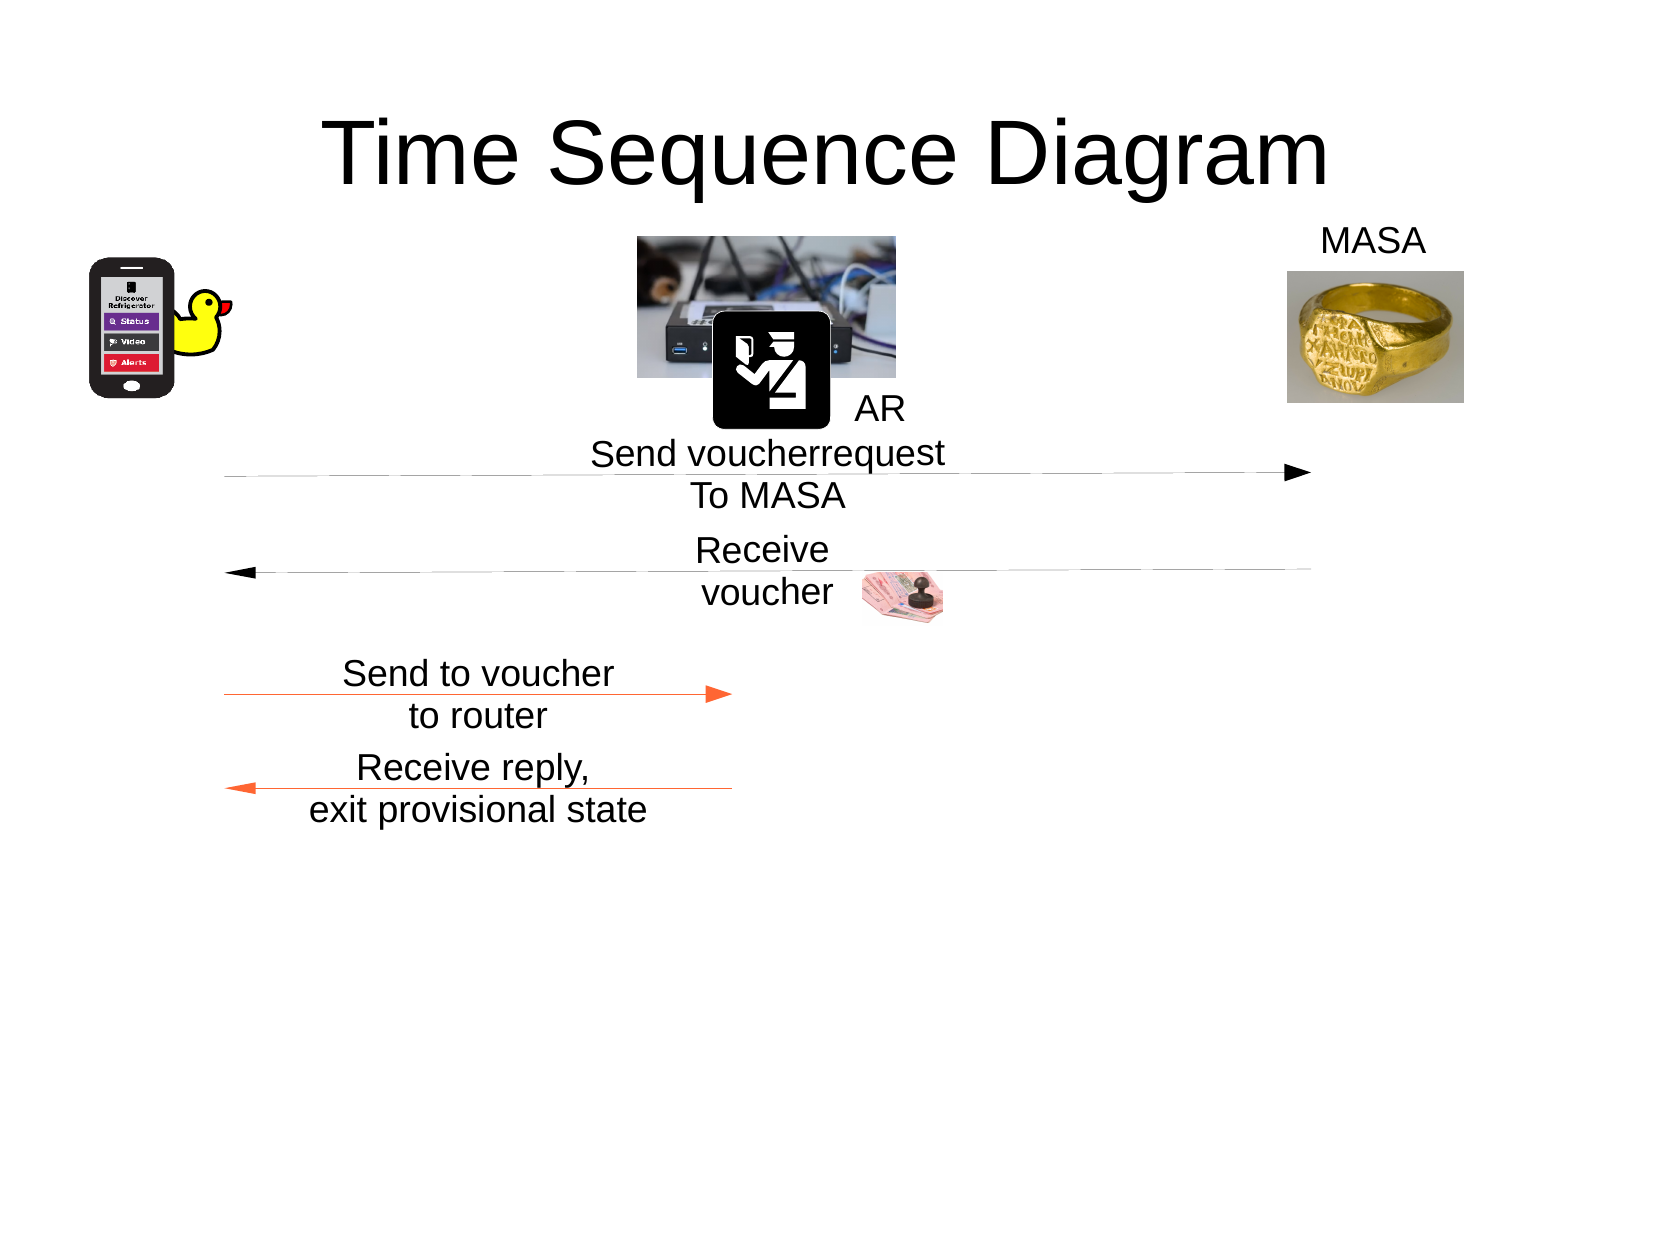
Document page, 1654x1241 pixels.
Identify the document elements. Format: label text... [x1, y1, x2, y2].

picture [85, 253, 237, 402]
picture [862, 572, 943, 626]
text_box AR [839, 380, 922, 438]
picture [1287, 271, 1464, 403]
text_box MASA [1305, 212, 1441, 270]
title Time Sequence Diagram [82, 49, 1571, 257]
picture [637, 236, 896, 434]
